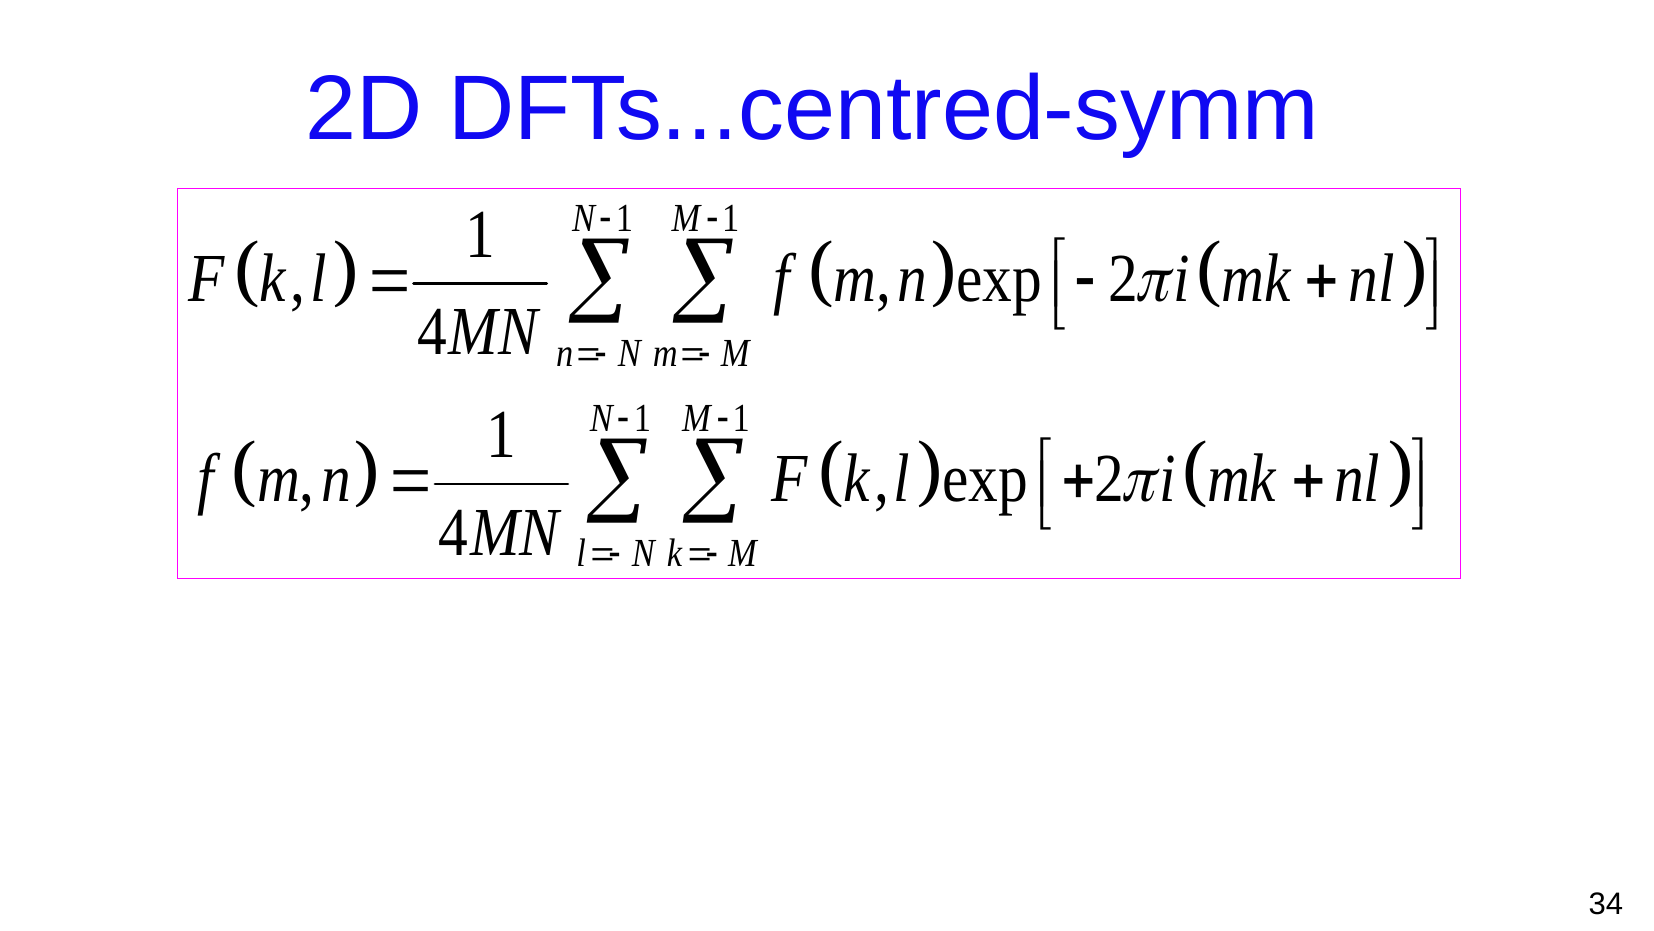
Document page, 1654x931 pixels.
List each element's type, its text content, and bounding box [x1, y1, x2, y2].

title 2D DFTs...centred-symm [94, 40, 1583, 166]
text_box <number> [1251, 885, 1638, 919]
chart [177, 188, 1461, 579]
